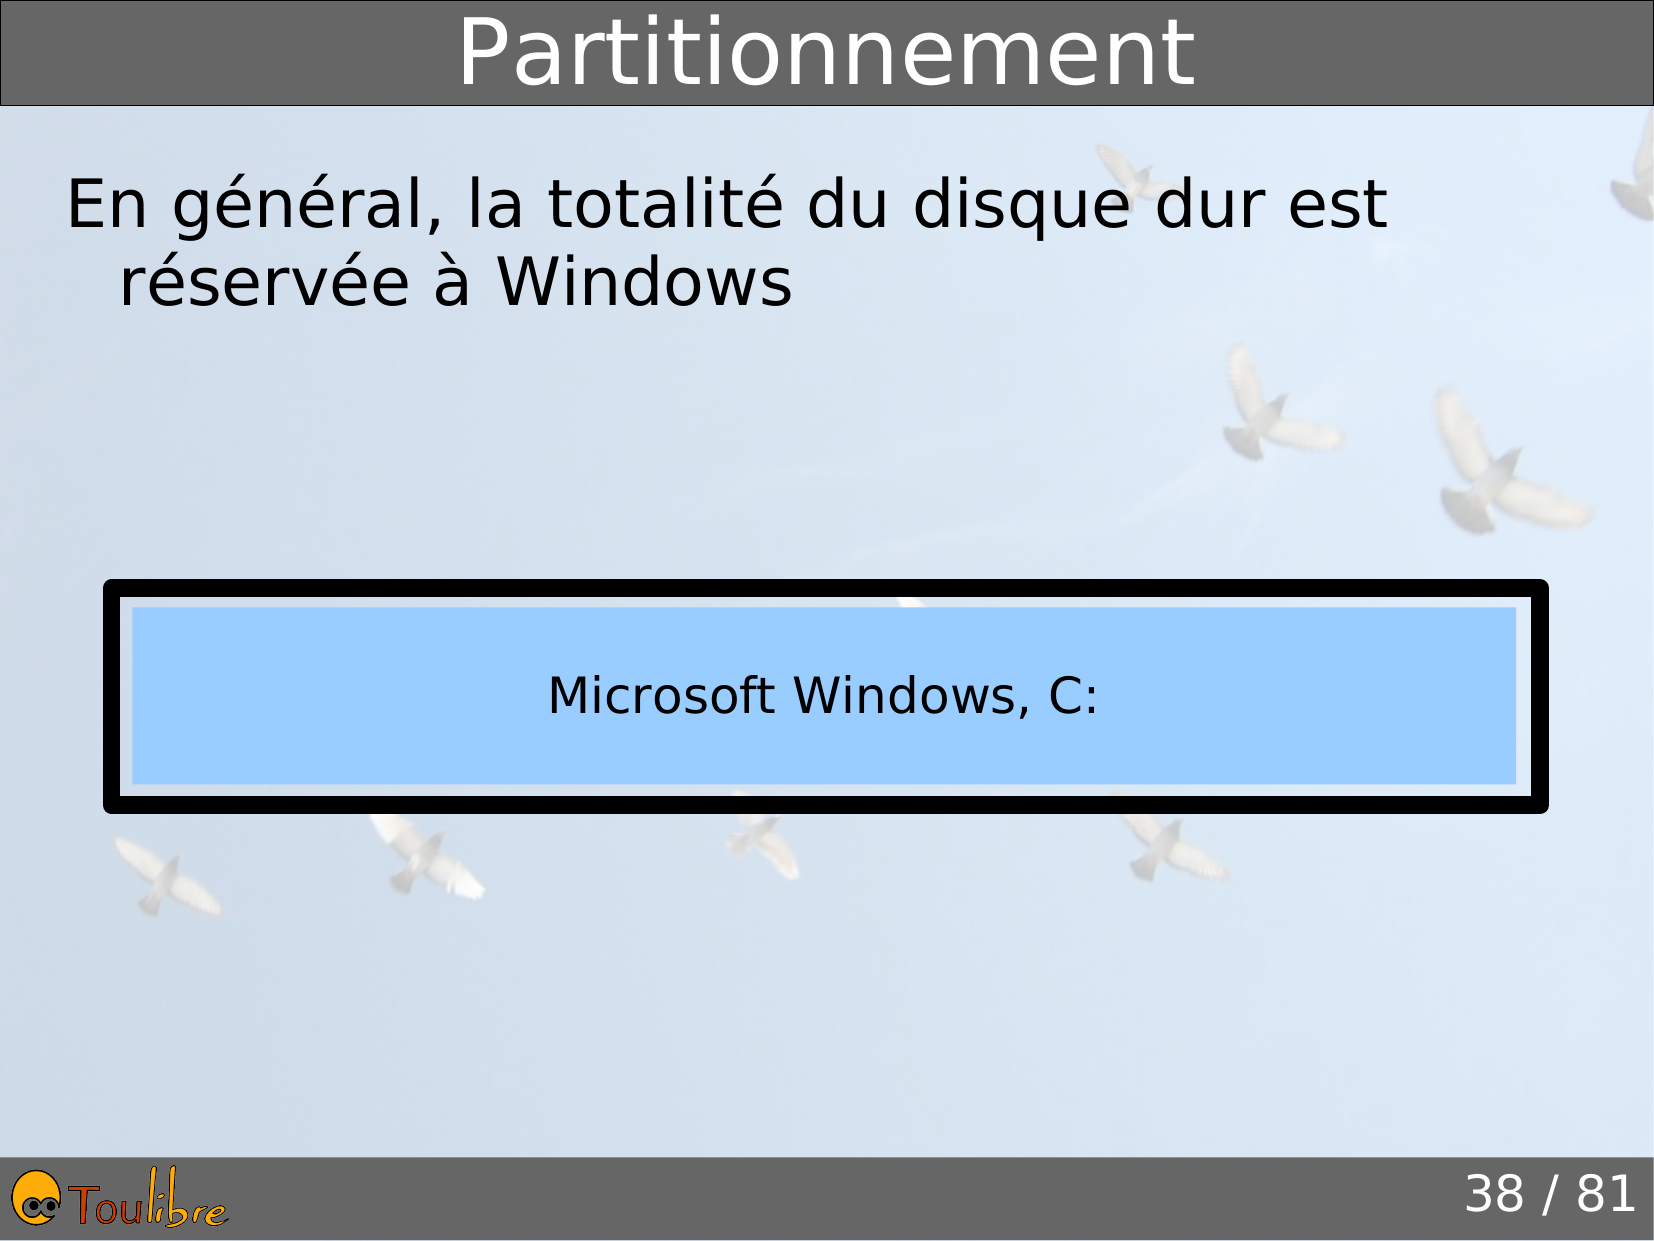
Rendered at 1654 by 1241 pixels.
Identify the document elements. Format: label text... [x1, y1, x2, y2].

list En général, la totalité du disque dur est réservée à Windows [47, 165, 1609, 339]
title Partitionnement [0, 0, 1654, 107]
picture [11, 1165, 229, 1228]
text_box Microsoft Windows, C: [132, 607, 1517, 785]
